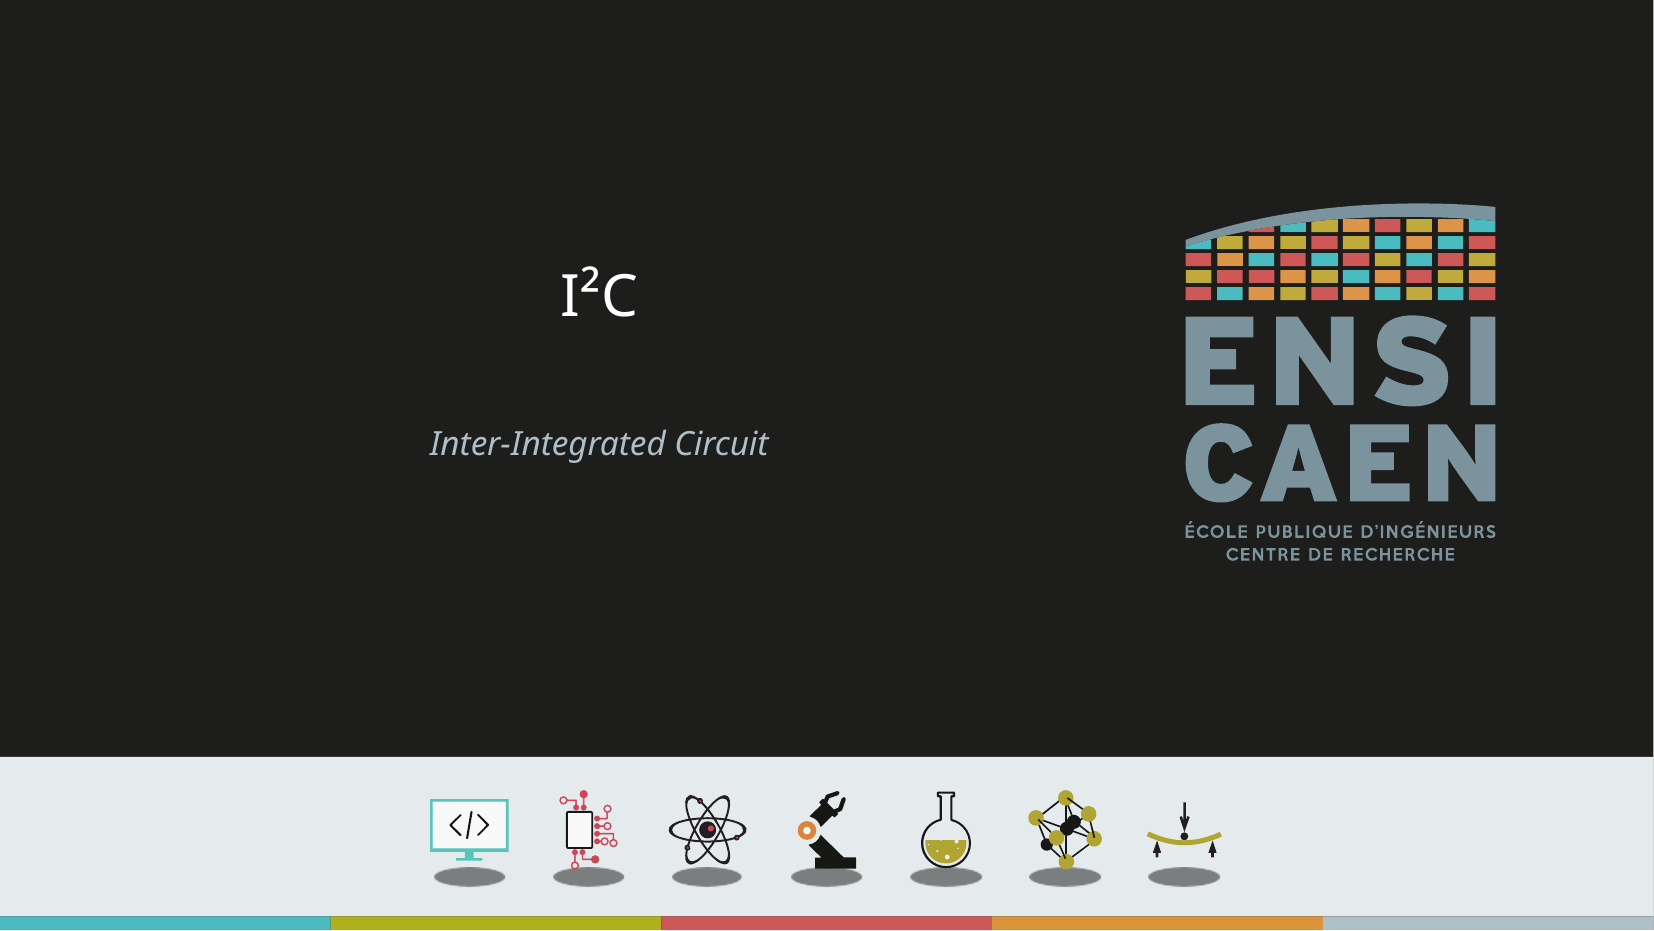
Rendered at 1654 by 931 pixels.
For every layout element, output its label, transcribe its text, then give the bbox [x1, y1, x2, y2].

list Inter-Integrated Circuit [82, 413, 1117, 758]
title I²C [82, 192, 1117, 384]
